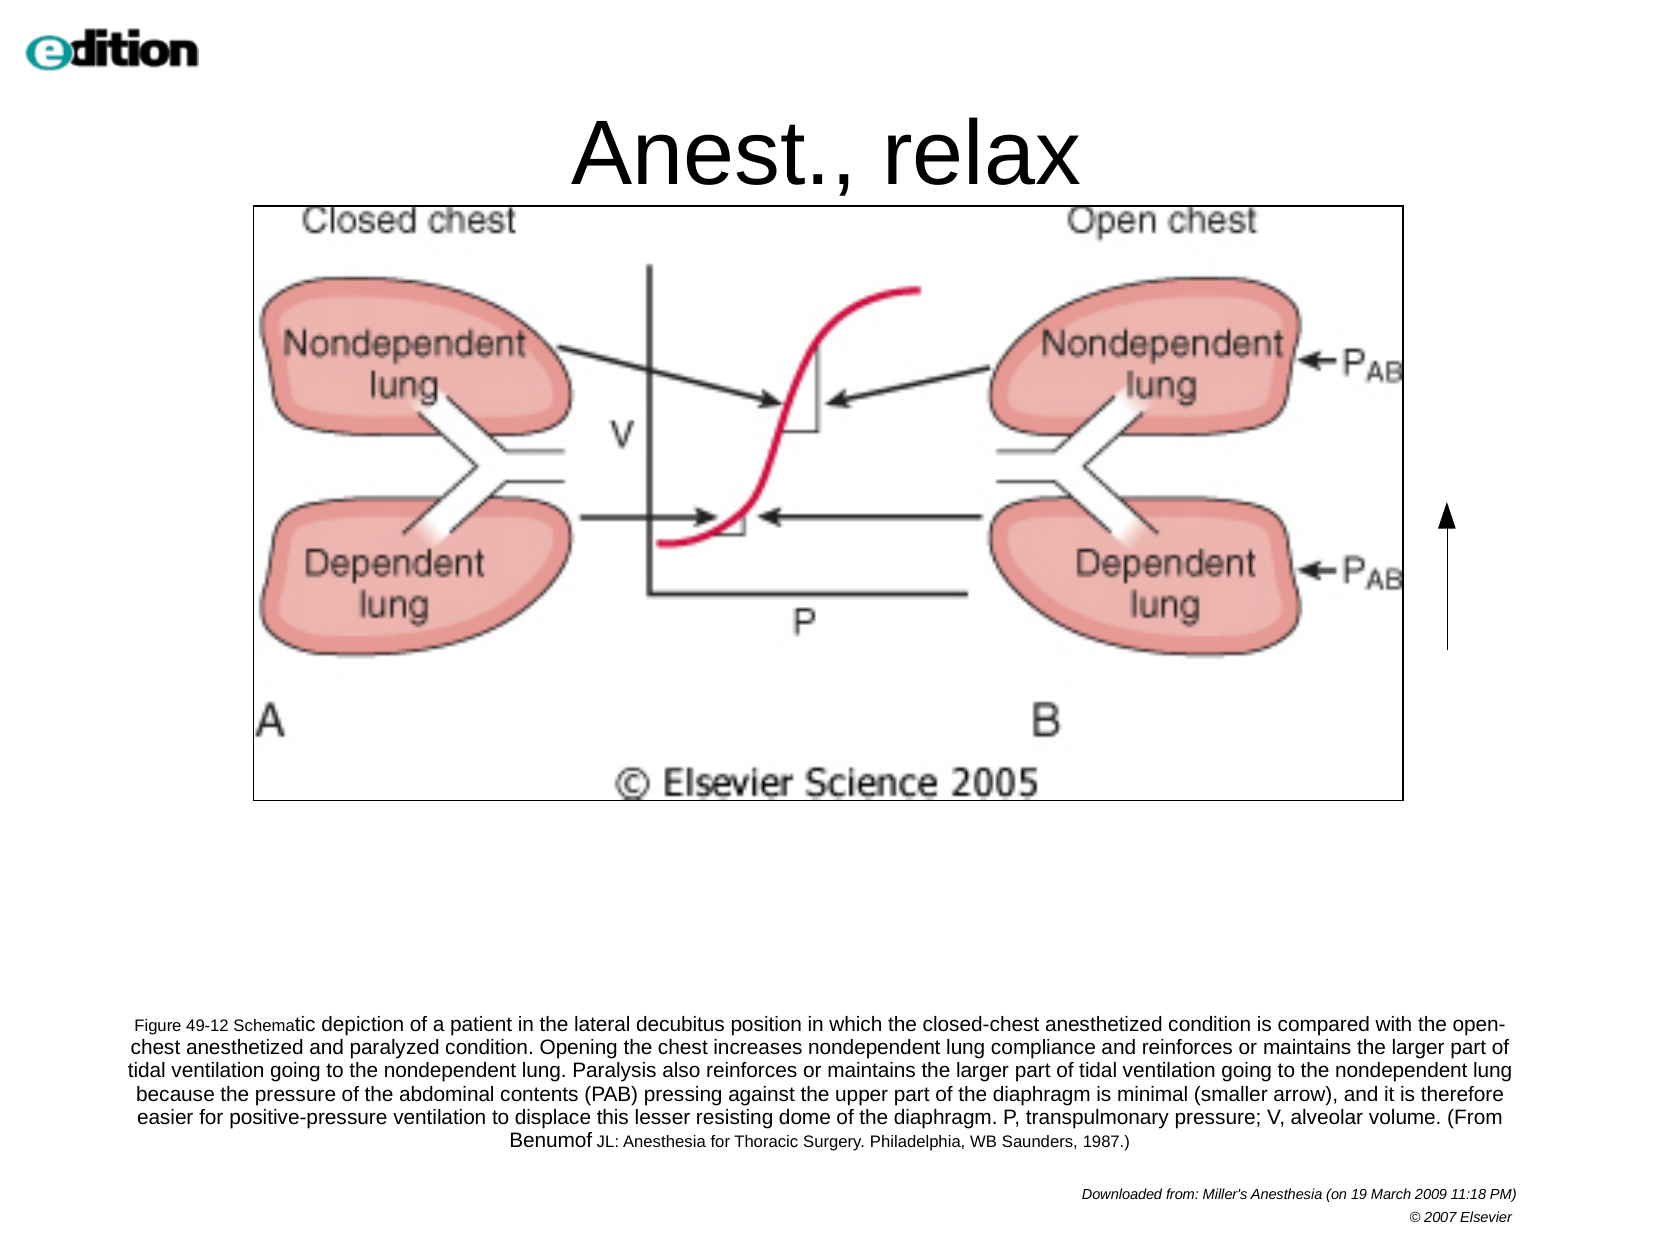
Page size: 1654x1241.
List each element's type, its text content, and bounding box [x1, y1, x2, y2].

text_box Figure 49-12 Schematic depiction of a patient in the lateral decubitus position in which the closed-chest anesthetized condition is compared with the open-chest anesthetized and paralyzed condition. Opening the chest increases nondependent lung compliance and reinforces or maintains the larger part of tidal ventilation going to the nondependent lung. Paralysis also reinforces or maintains the larger part of tidal ventilation going to the nondependent lung because the pressure of the abdominal contents (PAB) pressing against the upper part of the diaphragm is minimal (smaller arrow), and it is therefore easier for positive-pressure ventilation to displace this lesser resisting dome of the diaphragm. P, transpulmonary pressure; V, alveolar volume. (From Benumof JL: Anesthesia for Thoracic Surgery. Philadelphia, WB Saunders, 1987.) [110, 1004, 1530, 1160]
picture [254, 250, 1403, 800]
picture [19, 20, 199, 78]
title Anest., relax [82, 56, 1571, 250]
text_box Downloaded from: Miller's Anesthesia (on 19 March 2009 11:18 PM) [724, 1178, 1532, 1211]
text_box © 2007 Elsevier [723, 1201, 1531, 1234]
